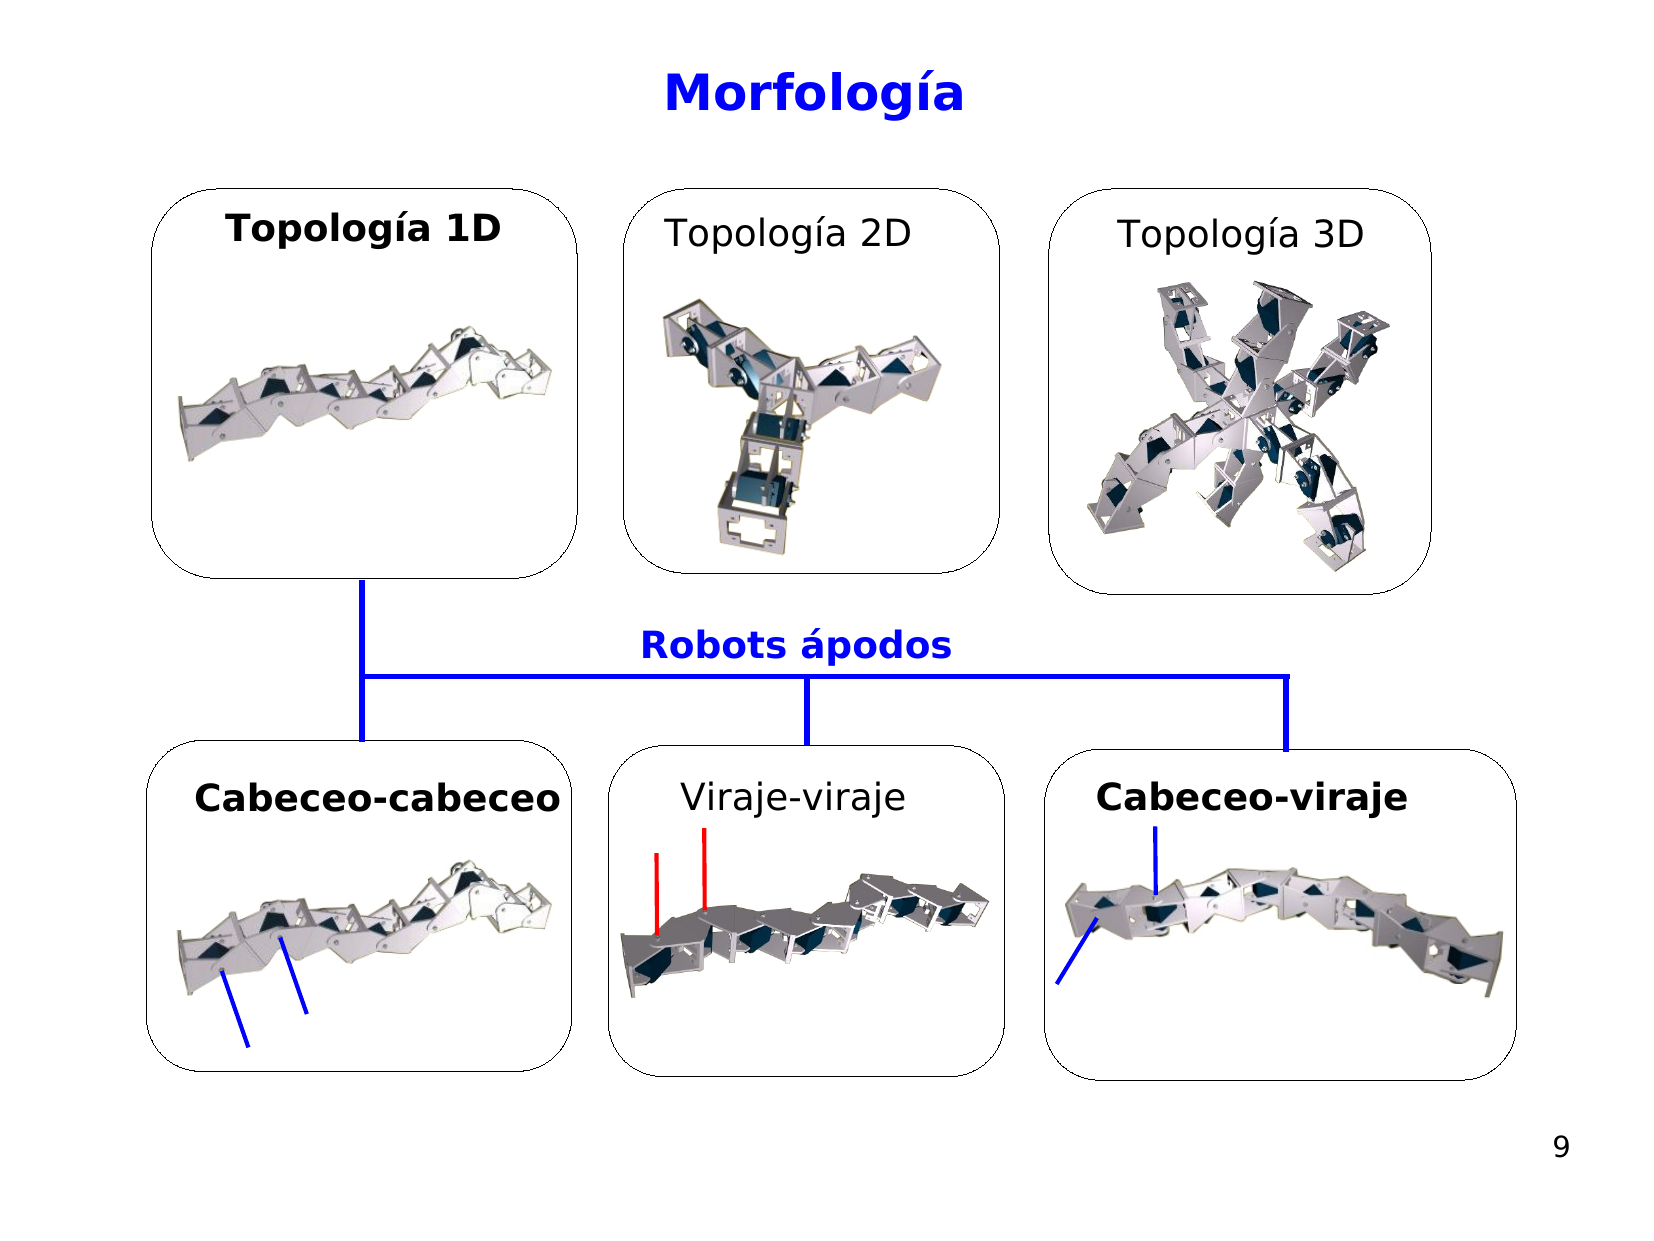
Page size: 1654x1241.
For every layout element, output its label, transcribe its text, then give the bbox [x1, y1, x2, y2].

text_box Cabeceo-cabeceo [179, 769, 577, 829]
picture [1058, 865, 1515, 1002]
text_box Cabeceo-viraje [1080, 768, 1424, 827]
text_box Morfología [648, 56, 982, 130]
picture [168, 322, 557, 468]
text_box Topología 3D [1102, 205, 1381, 264]
picture [167, 856, 557, 1002]
picture [615, 869, 991, 1006]
picture [1035, 266, 1456, 576]
text_box Viraje-viraje [665, 768, 922, 827]
text_box Topología 1D [210, 199, 518, 258]
text_box Topología 2D [649, 203, 928, 263]
picture [599, 275, 1008, 582]
text_box Robots ápodos [625, 616, 968, 675]
